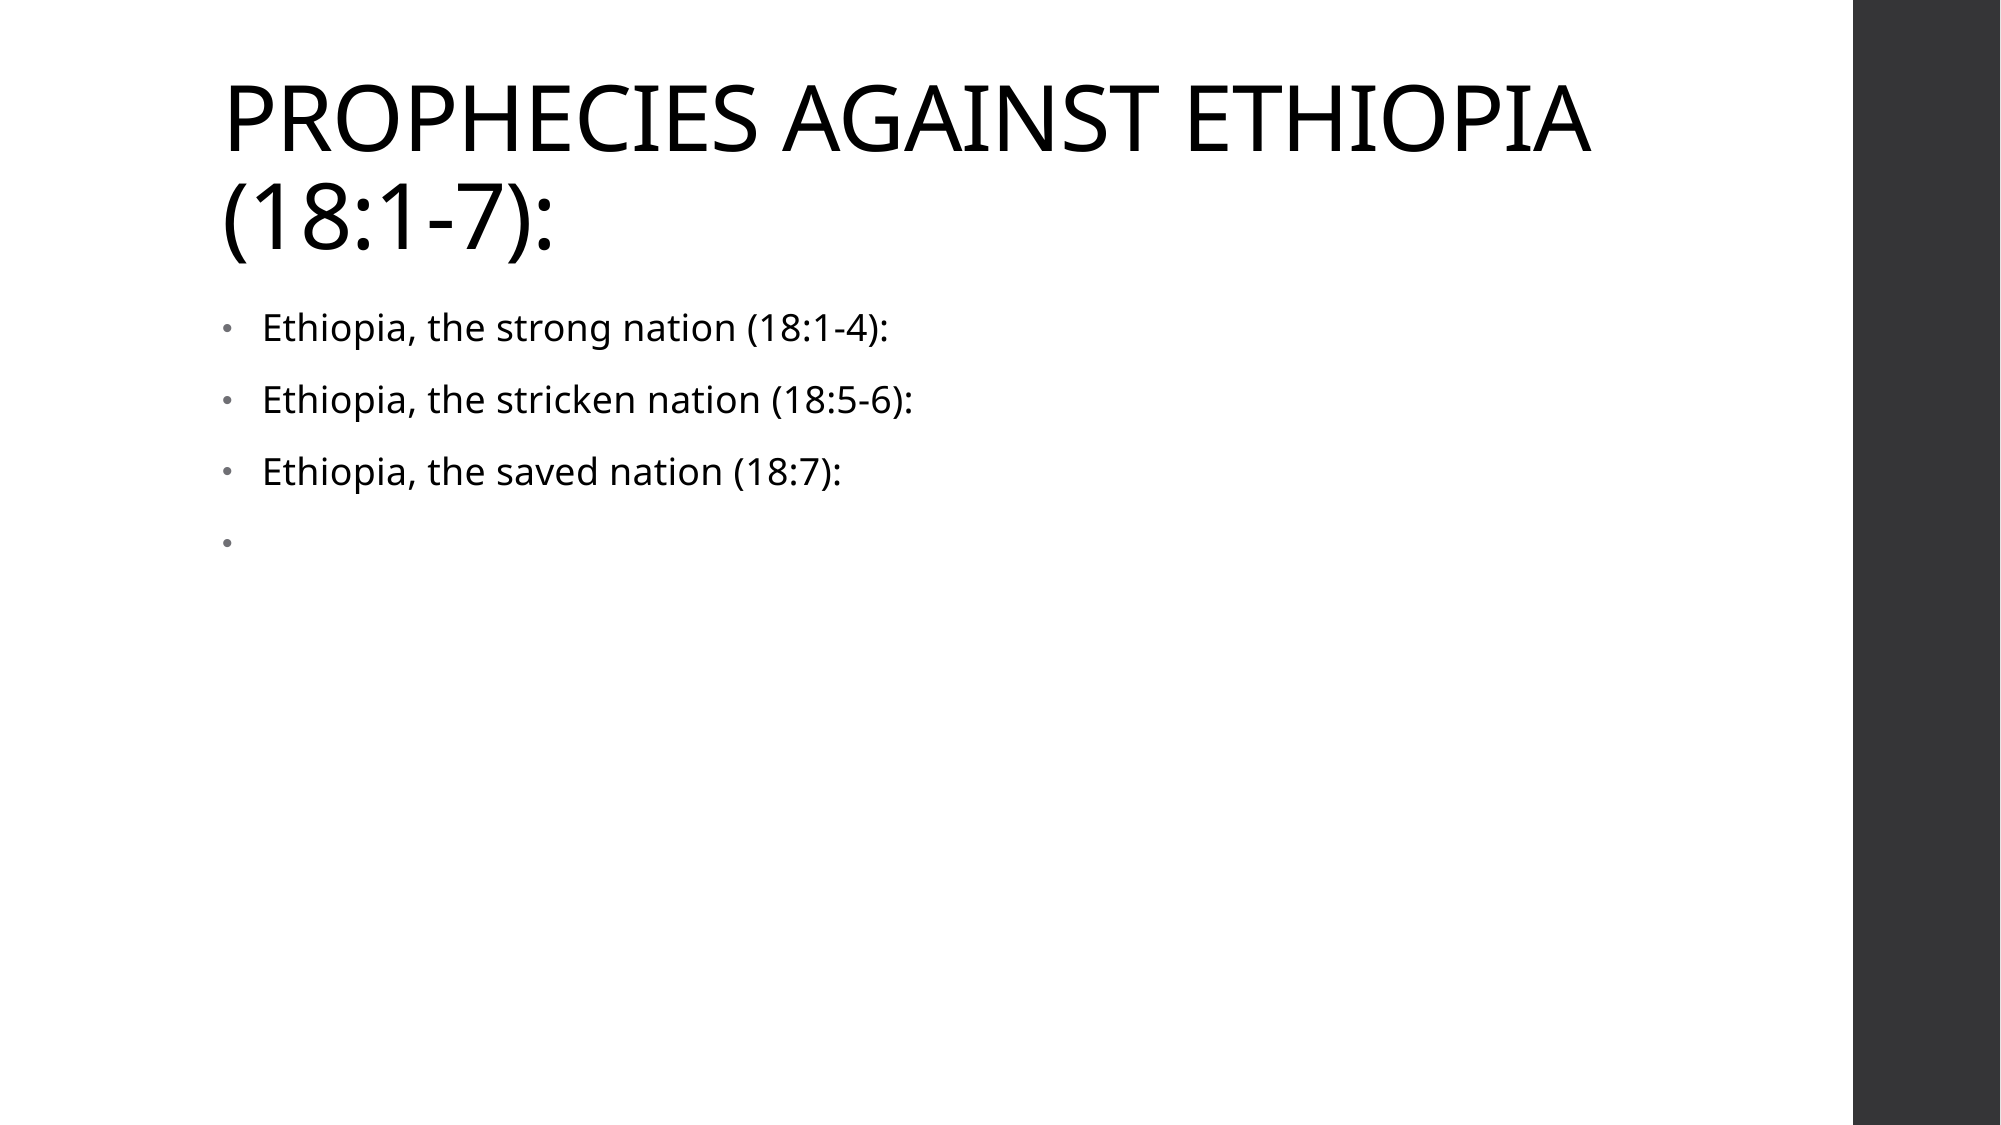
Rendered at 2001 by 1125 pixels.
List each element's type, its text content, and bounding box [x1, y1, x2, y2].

title PROPHECIES AGAINST ETHIOPIA (18:1-7): [206, 60, 1797, 278]
list Ethiopia, the strong nation (18:1-4): Ethiopia, the stricken nation (18:5-6): Ethiopia, the saved nation (18:7): [206, 299, 1617, 1014]
